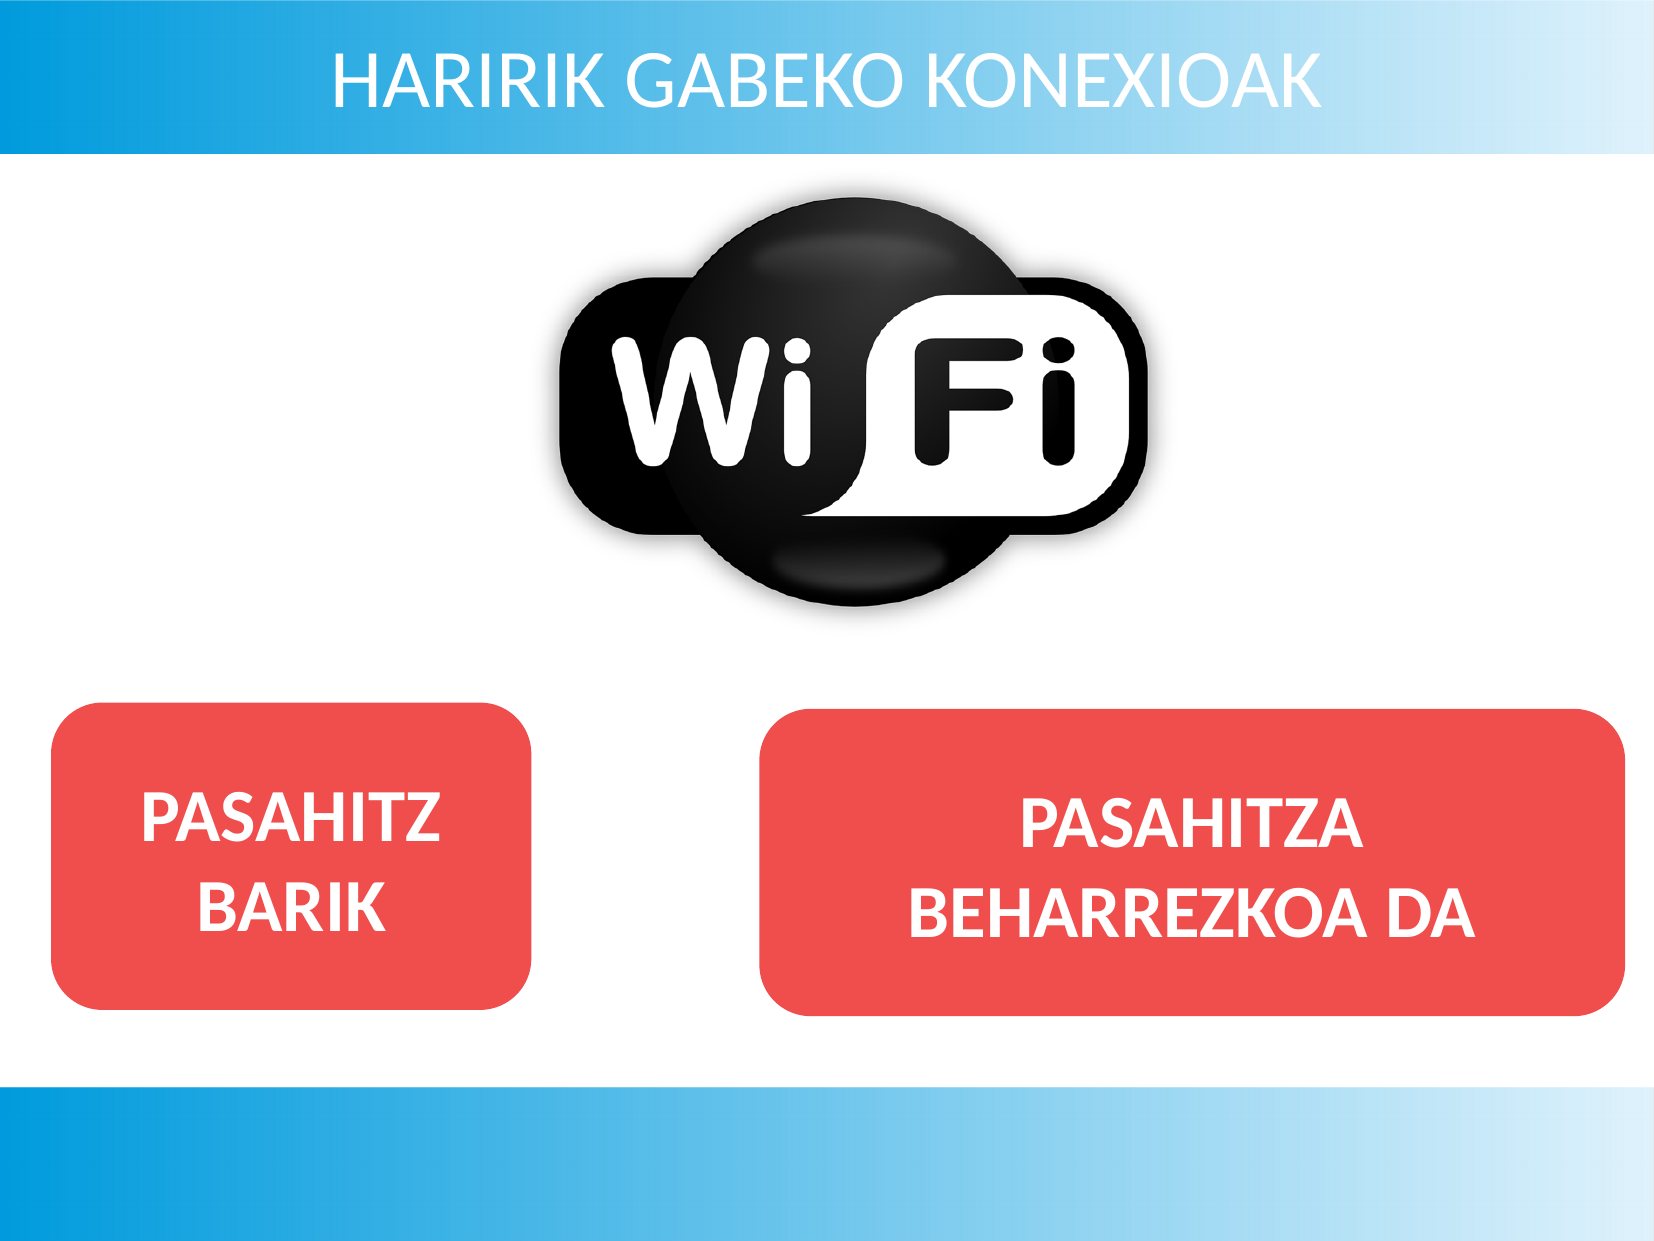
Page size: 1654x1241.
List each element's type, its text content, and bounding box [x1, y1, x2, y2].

picture [527, 166, 1179, 637]
picture [141, 0, 1654, 154]
title HARIRIK GABEKO KONEXIOAK [82, 38, 1571, 136]
text_box PASAHITZ BARIK [51, 702, 532, 1010]
picture [0, 1086, 1654, 1241]
text_box PASAHITZA BEHARREZKOA DA [759, 708, 1626, 1017]
